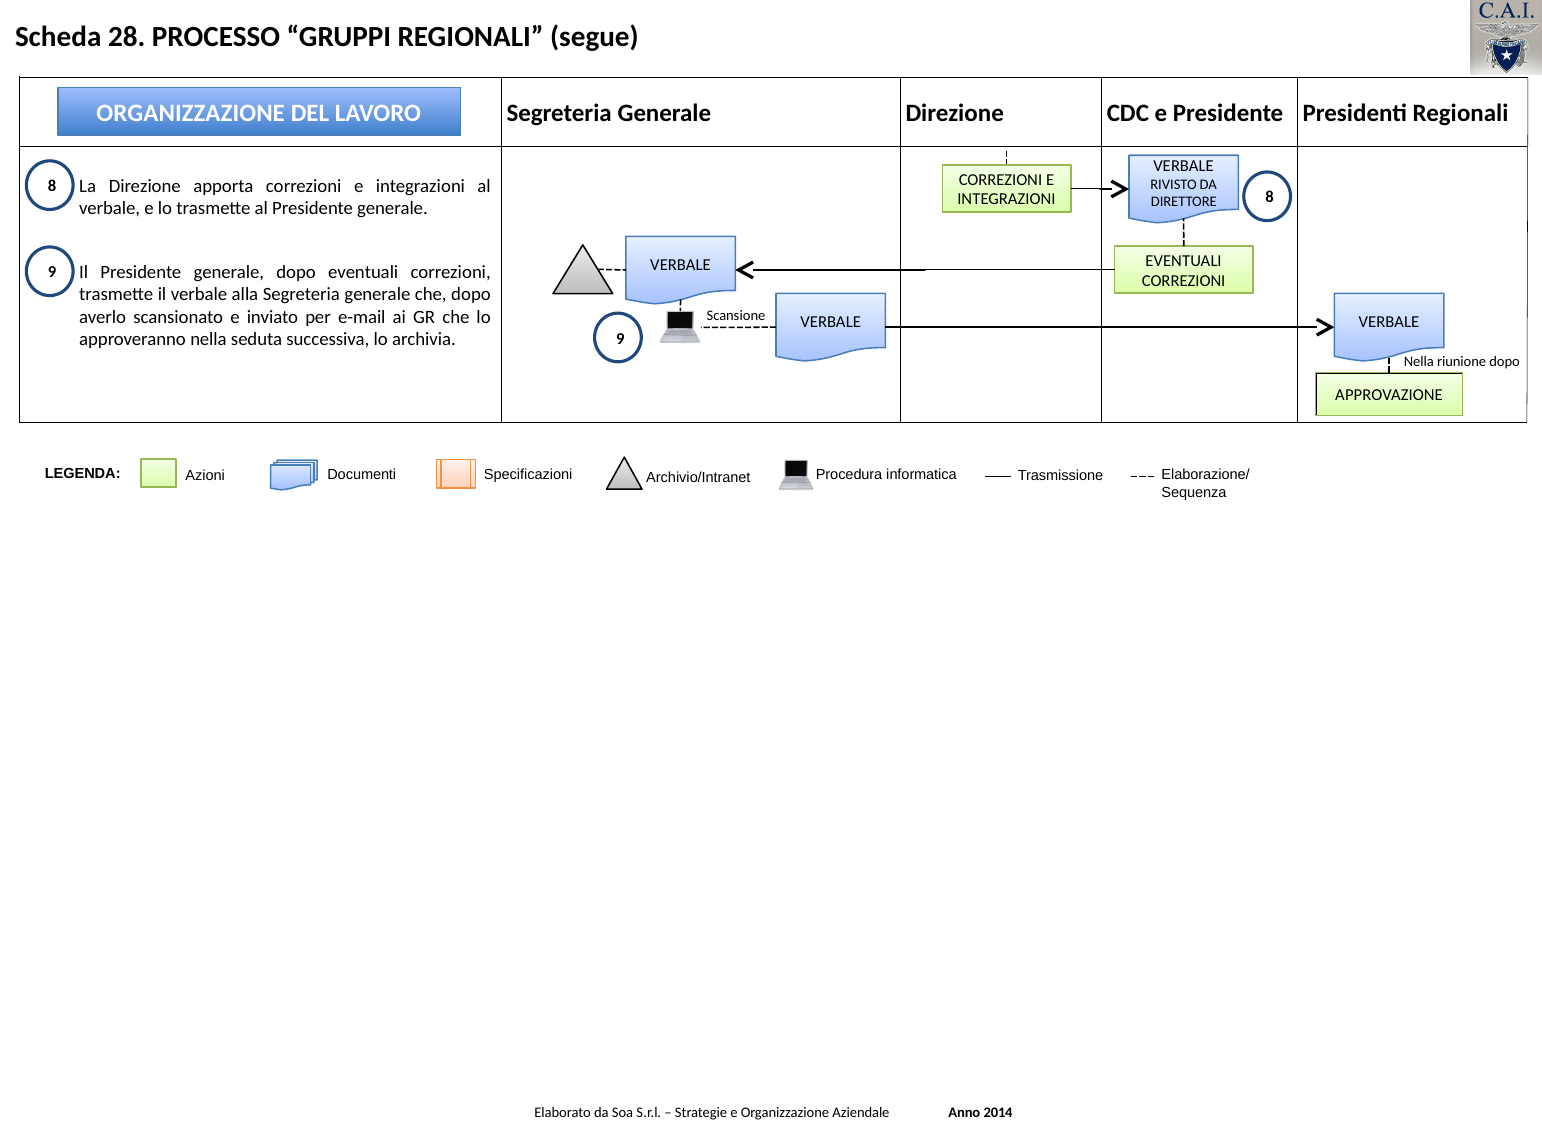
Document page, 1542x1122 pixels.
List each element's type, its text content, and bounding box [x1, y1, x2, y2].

text_box Documenti [312, 457, 443, 491]
text_box VERBALE [625, 236, 736, 303]
text_box Elaborato da Soa S.r.l. – Strategie e Organizzazione Aziendale Anno 2014 [2, 1096, 1542, 1122]
text_box La Direzione apporta correzioni e integrazioni al verbale, e lo trasmette al Presidente generale. [64, 165, 506, 226]
text_box Procedura informatica [801, 457, 984, 491]
text_box [140, 458, 170, 488]
picture [659, 310, 701, 344]
picture [778, 459, 801, 491]
text_box Scansione [645, 298, 775, 332]
text_box Il Presidente generale, dopo eventuali correzioni, trasmette il verbale alla Segreteria generale che, dopo averlo scansionato e inviato per e-mail ai GR che lo approveranno nella seduta successiva, lo archivia. [64, 251, 506, 357]
text_box [437, 459, 475, 488]
text_box Direzione [899, 78, 1100, 146]
picture [1470, 0, 1542, 75]
text_box Segreteria Generale [500, 78, 899, 146]
text_box EVENTUALI CORREZIONI [1114, 246, 1253, 293]
text_box Archivio/Intranet [631, 460, 773, 493]
text_box 9 [26, 246, 74, 296]
text_box LEGENDA: [30, 457, 137, 490]
text_box 9 [594, 313, 642, 362]
text_box Nella riunione dopo [1370, 344, 1542, 377]
text_box [270, 460, 318, 490]
text_box 8 [26, 160, 74, 210]
text_box APPROVAZIONE [1315, 372, 1463, 416]
text_box VERBALE [1334, 293, 1444, 361]
text_box [552, 244, 613, 294]
text_box VERBALE [775, 293, 886, 361]
text_box Trasmissione [1003, 458, 1133, 492]
text_box 8 [1243, 171, 1291, 221]
text_box Specificazioni [469, 457, 599, 490]
text_box [606, 457, 643, 490]
text_box Presidenti Regionali [1296, 77, 1528, 145]
text_box CORREZIONI E INTEGRAZIONI [942, 165, 1071, 212]
text_box Scheda 28. PROCESSO “GRUPPI REGIONALI” (segue) [0, 0, 1470, 74]
text_box ORGANIZZAZIONE DEL LAVORO [57, 87, 461, 136]
text_box Elaborazione/Sequenza [1146, 457, 1321, 508]
text_box CDC e Presidente [1100, 78, 1297, 146]
text_box VERBALE RIVISTO DA DIRETTORE [1129, 155, 1239, 223]
text_box Azioni [170, 458, 271, 491]
